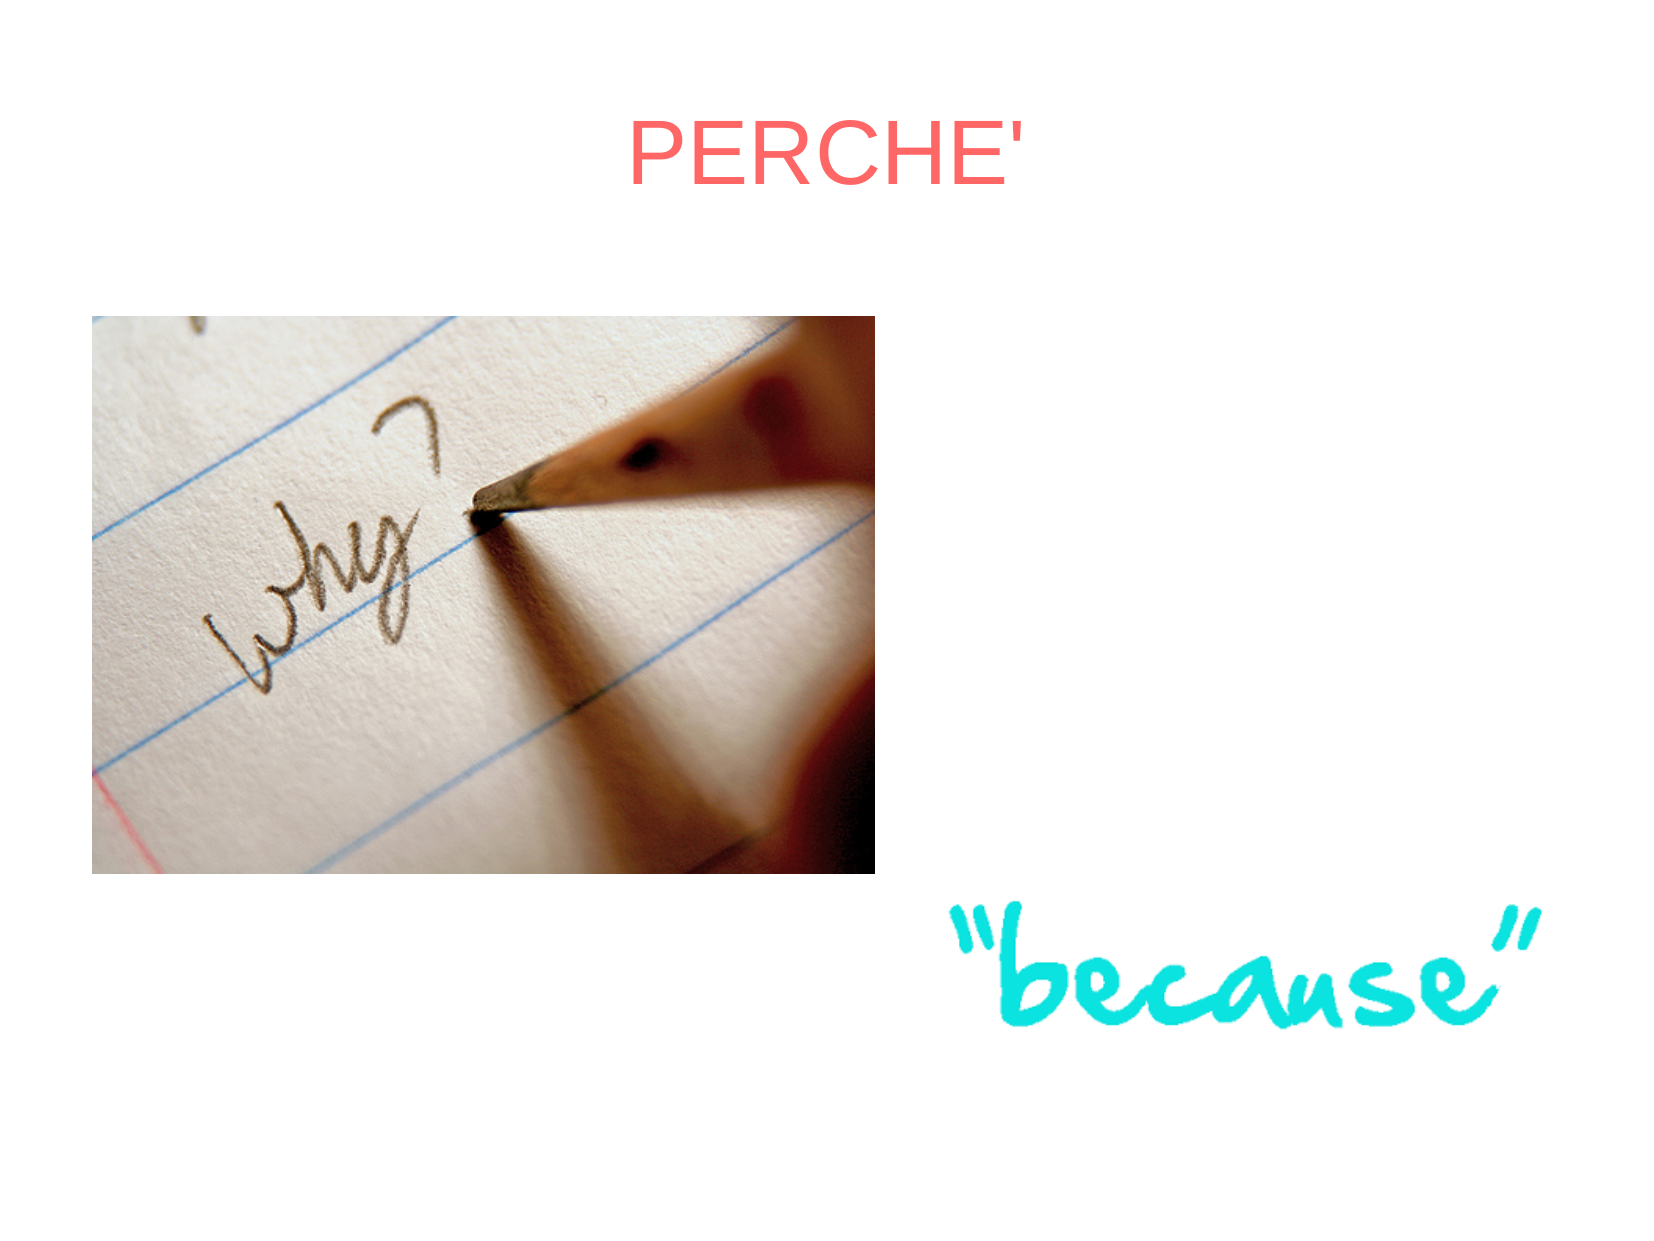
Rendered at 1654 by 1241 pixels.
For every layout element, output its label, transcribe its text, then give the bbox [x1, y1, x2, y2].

picture [922, 875, 1548, 1063]
title PERCHE' [82, 49, 1571, 257]
picture [92, 316, 875, 875]
